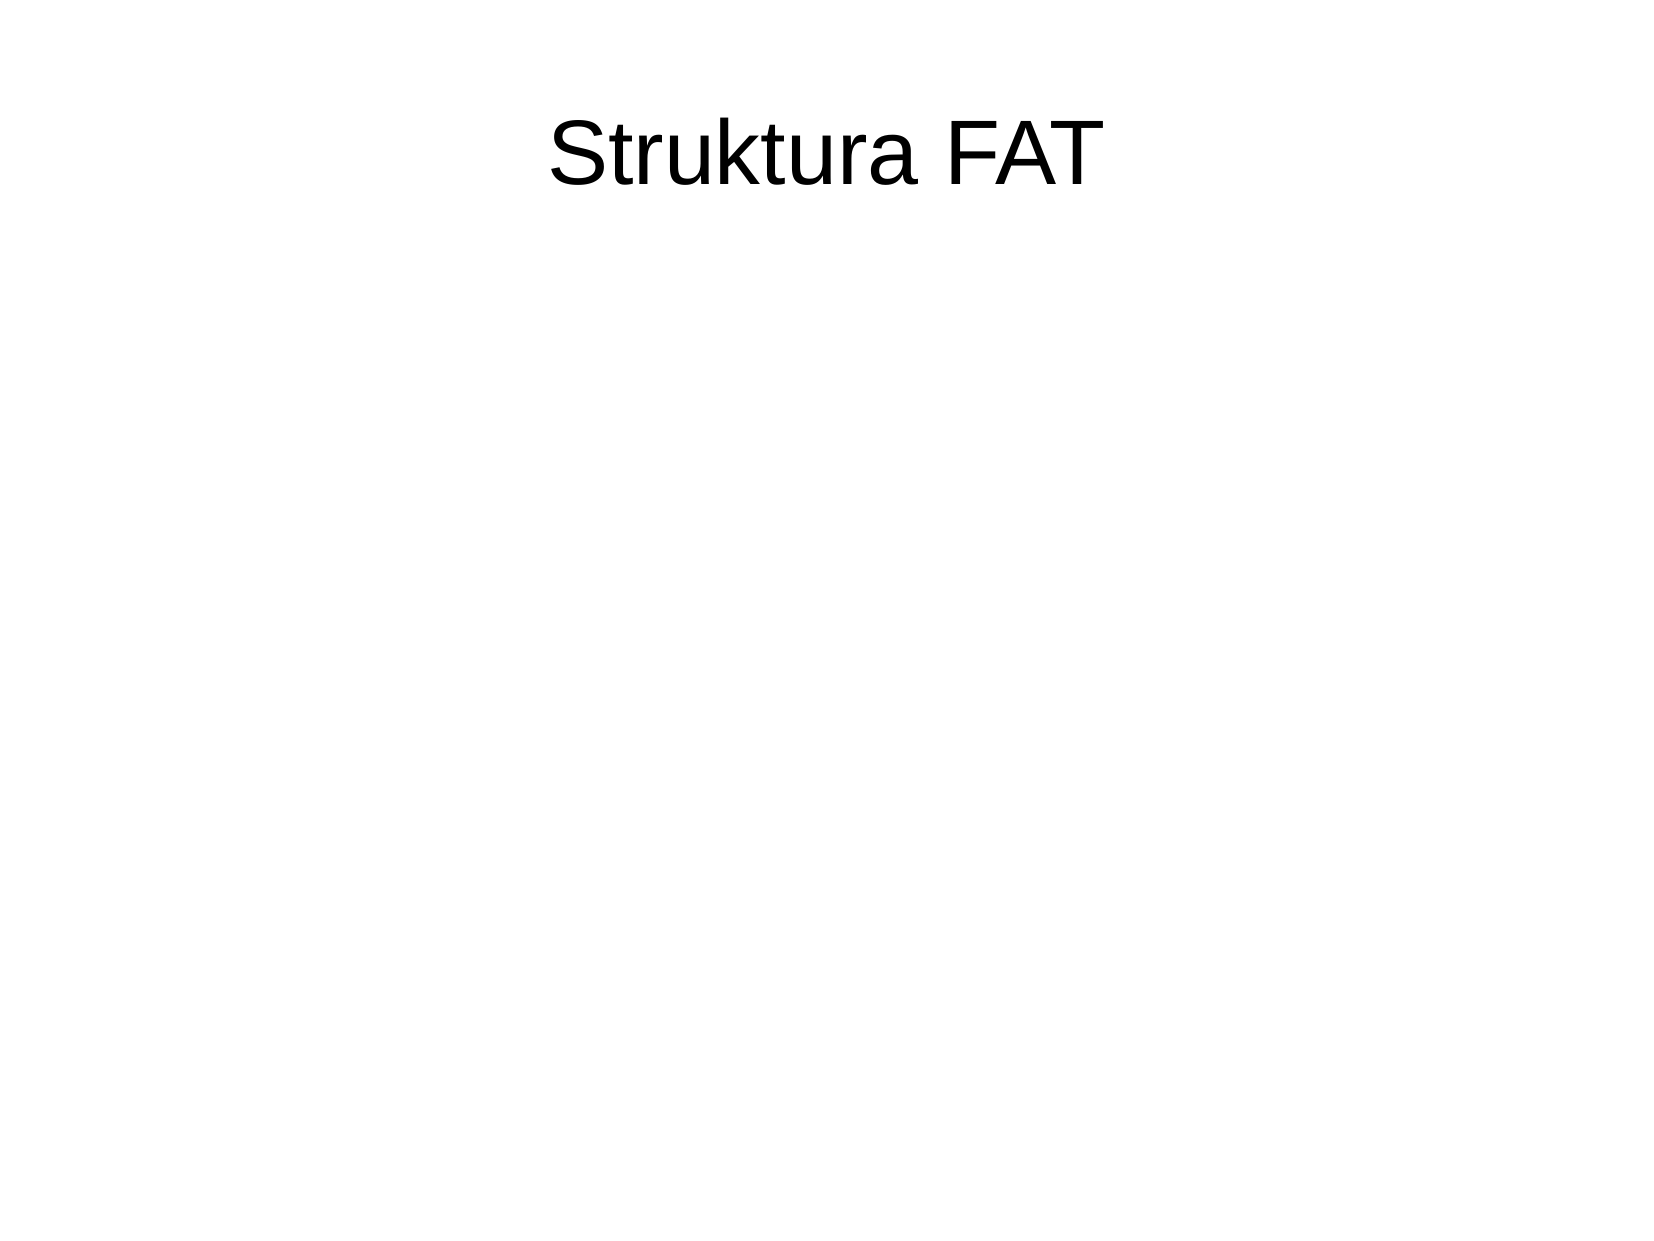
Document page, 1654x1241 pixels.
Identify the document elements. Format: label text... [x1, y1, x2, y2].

title Struktura FAT [82, 56, 1571, 250]
